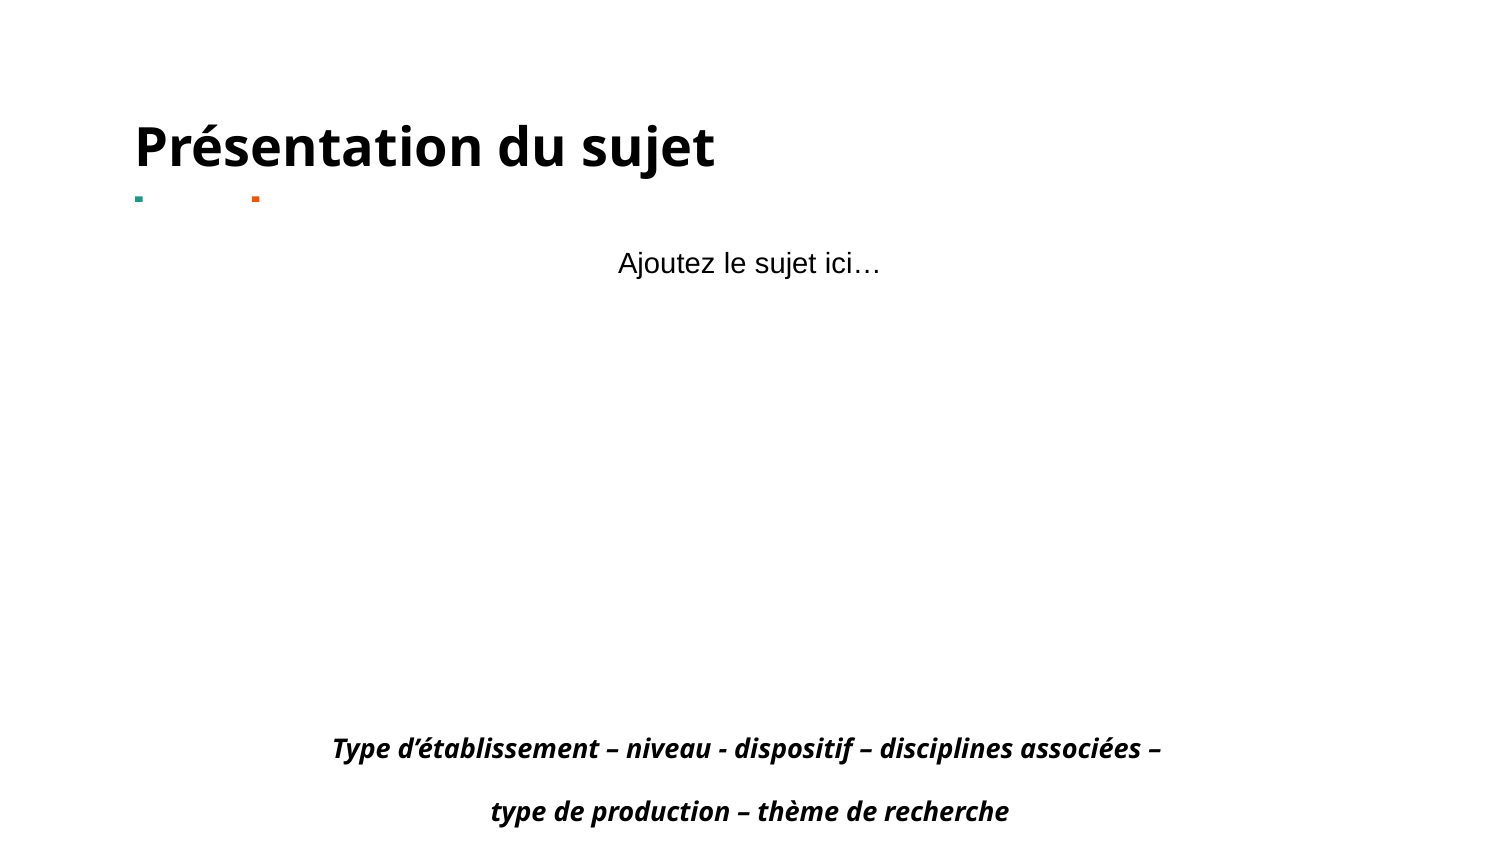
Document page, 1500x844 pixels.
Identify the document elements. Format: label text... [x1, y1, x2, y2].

list Ajoutez le sujet ici… [119, 229, 1381, 711]
text_box Type d’établissement – niveau - dispositif – disciplines associées – type de production – thème de recherche [119, 711, 1381, 844]
text_box Présentation du sujet [119, 97, 1381, 186]
